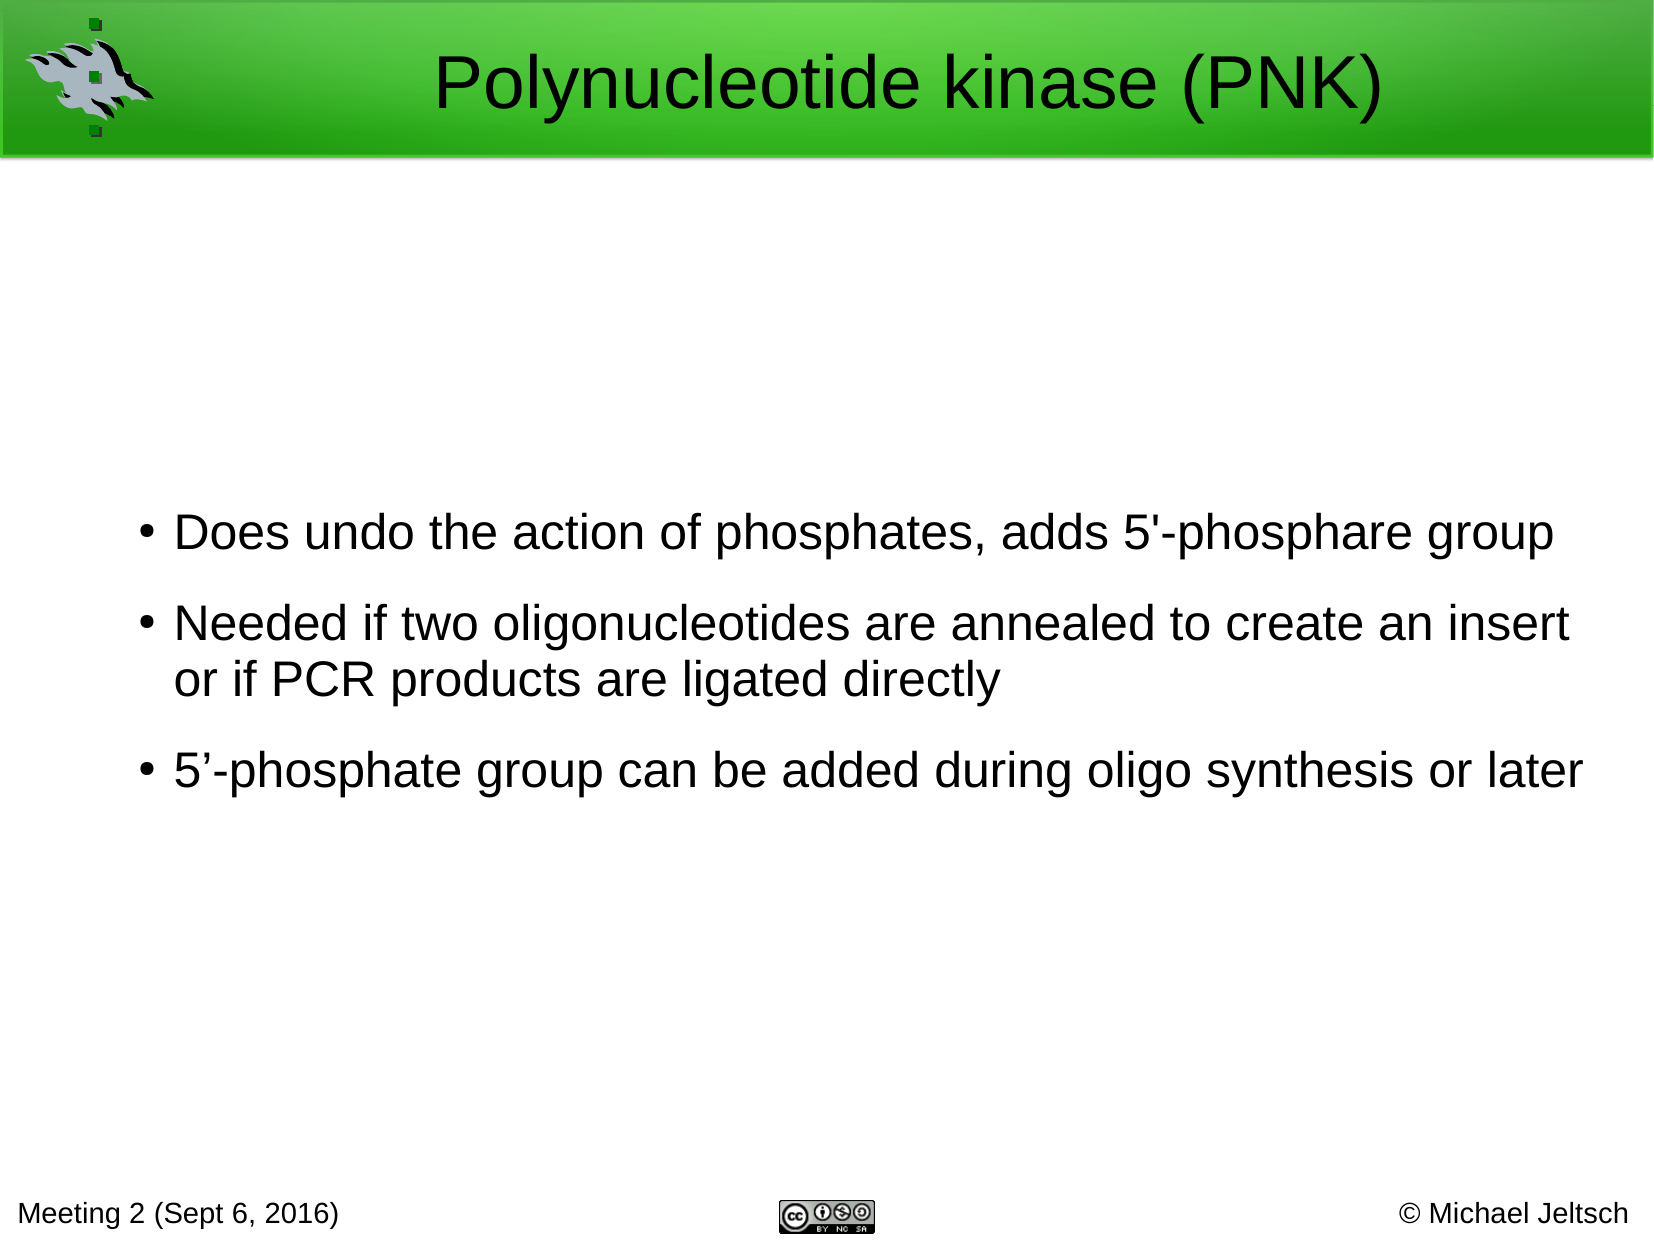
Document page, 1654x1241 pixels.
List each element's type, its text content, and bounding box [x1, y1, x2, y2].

text_box Does undo the action of phosphates, adds 5'-phosphare group Needed if two oligonucleotides are annealed to create an insert or if PCR products are ligated directly 5’-phosphate group can be added during oligo synthesis or later [123, 497, 1600, 806]
picture [779, 1200, 875, 1234]
title Polynucleotide kinase (PNK) [236, 11, 1583, 154]
